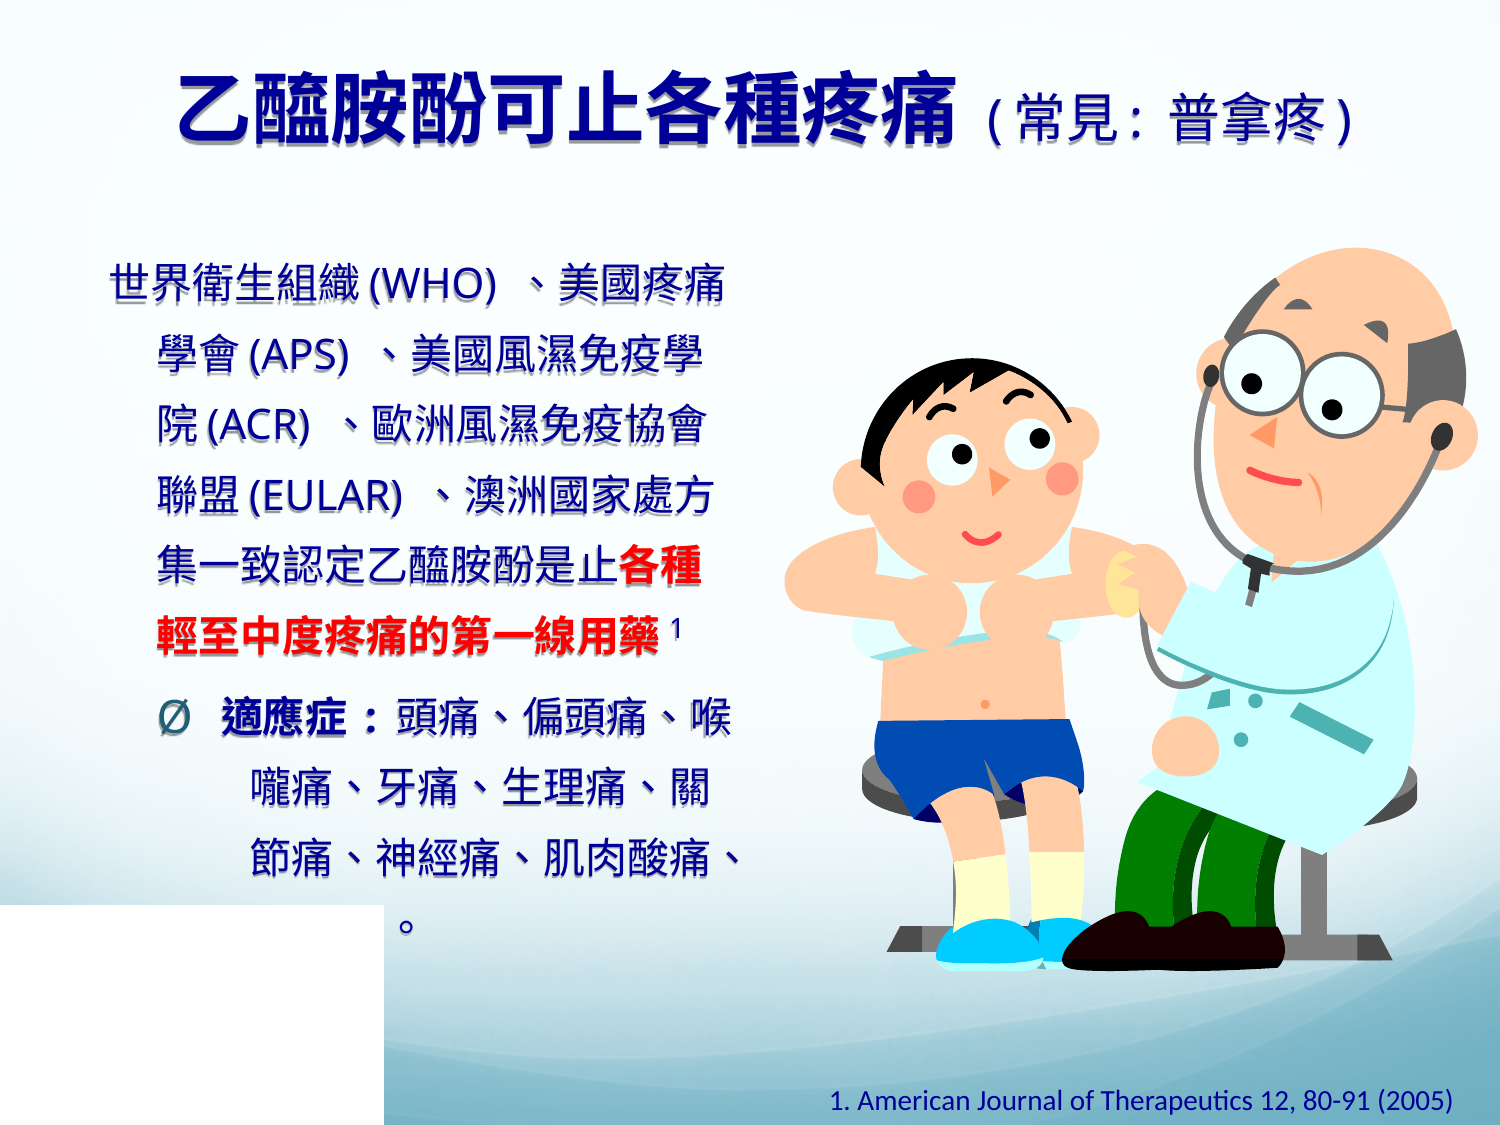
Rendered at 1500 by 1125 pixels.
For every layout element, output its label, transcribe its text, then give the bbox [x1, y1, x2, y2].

list 世界衛生組織(WHO) 、美國疼痛學會(APS) 、美國風濕免疫學院(ACR) 、歐洲風濕免疫協會聯盟(EULAR) 、澳洲國家處方集一致認定乙醯胺酚是止各種輕至中度疼痛的第一線用藥1 適應症 : 頭痛、偏頭痛、喉嚨痛、牙痛、生理痛、關節痛、神經痛、肌肉酸痛、下背痛 。 [53, 314, 1412, 1057]
title 乙醯胺酚可止各種疼痛 (常見: 普拿疼) [0, 54, 1500, 256]
picture [774, 229, 1478, 976]
text_box [0, 905, 384, 1125]
text_box 1. American Journal of Therapeutics 12, 80-91 (2005) [761, 1039, 1500, 1125]
